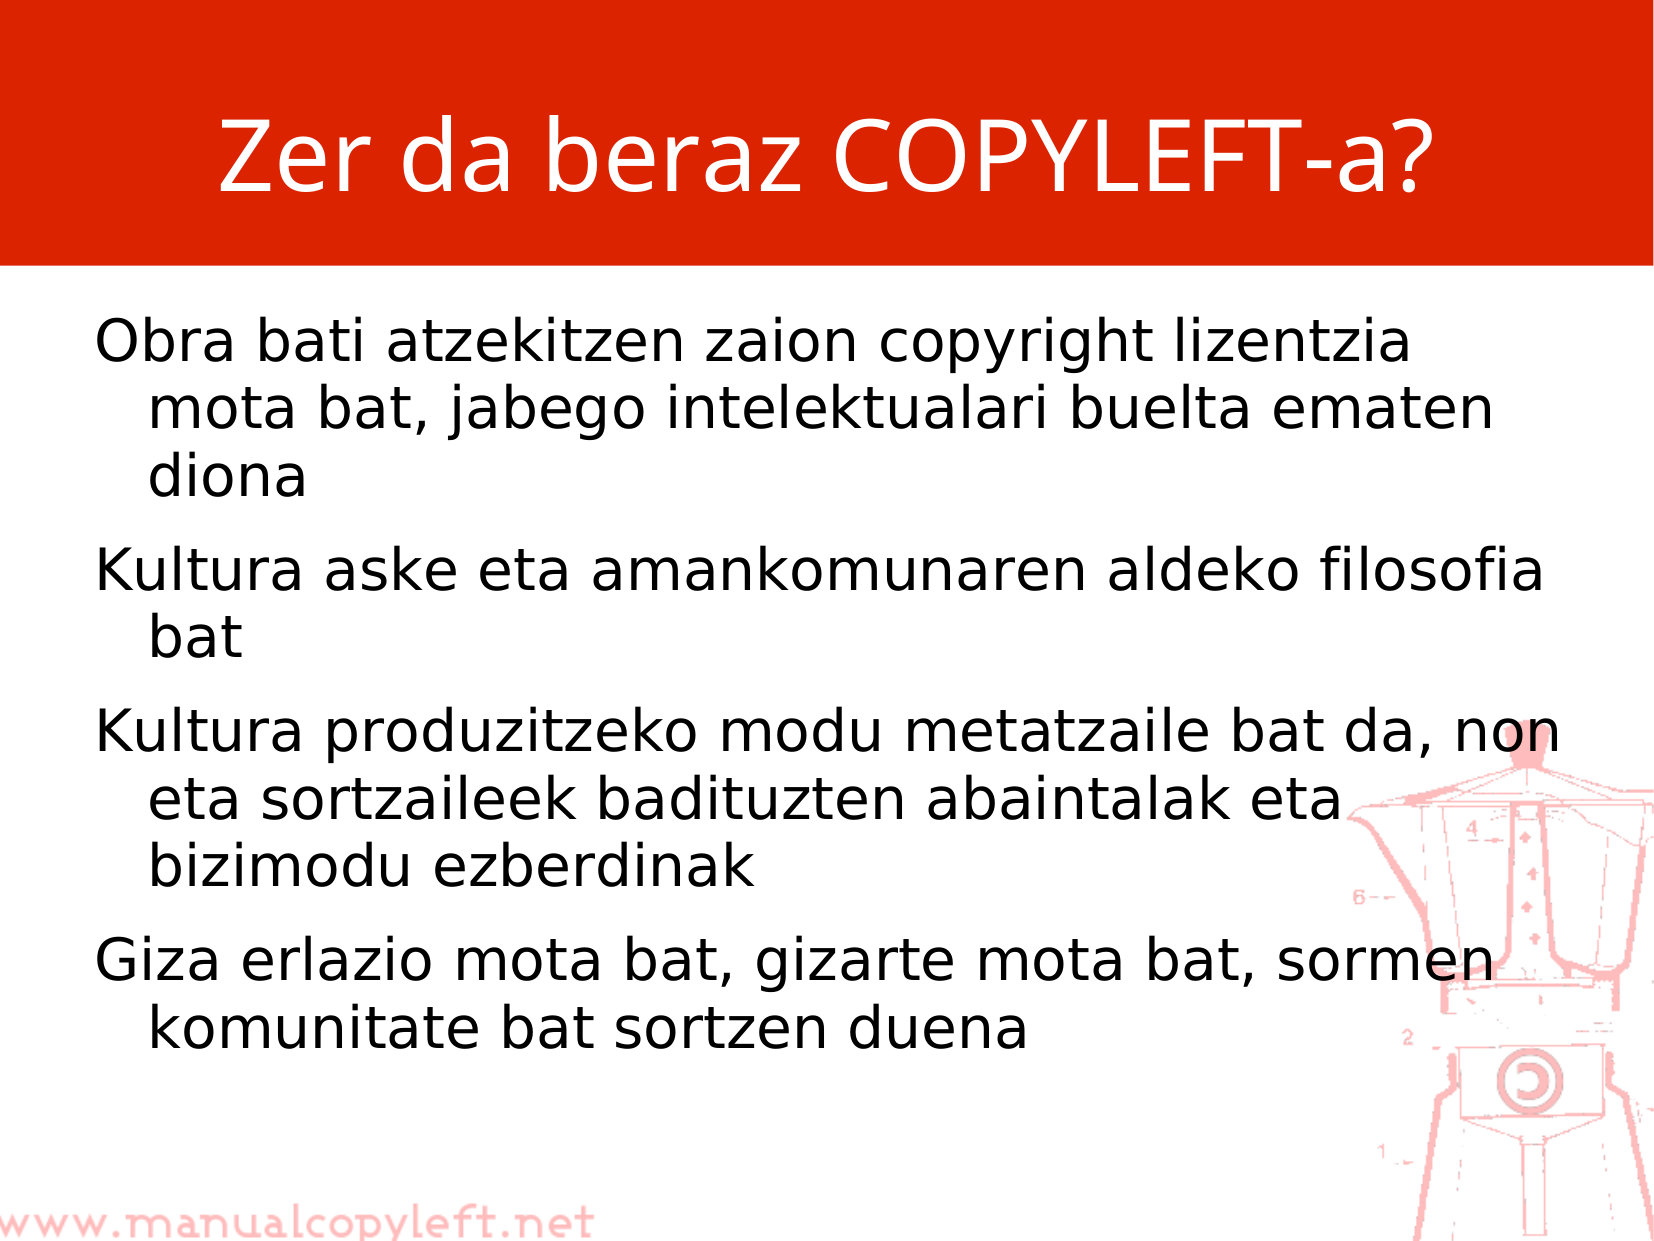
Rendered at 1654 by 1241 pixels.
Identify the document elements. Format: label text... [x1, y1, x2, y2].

picture [0, 266, 1654, 1241]
list Obra bati atzekitzen zaion copyright lizentzia mota bat, jabego intelektualari buelta ematen diona Kultura aske eta amankomunaren aldeko filosofia bat Kultura produzitzeko modu metatzaile bat da, non eta sortzaileek badituzten abaintalak eta bizimodu ezberdinak Giza erlazio mota bat, gizarte mota bat, sormen komunitate bat sortzen duena [76, 307, 1565, 1126]
title Zer da beraz COPYLEFT-a? [82, 49, 1571, 257]
text_box [0, 0, 1654, 266]
